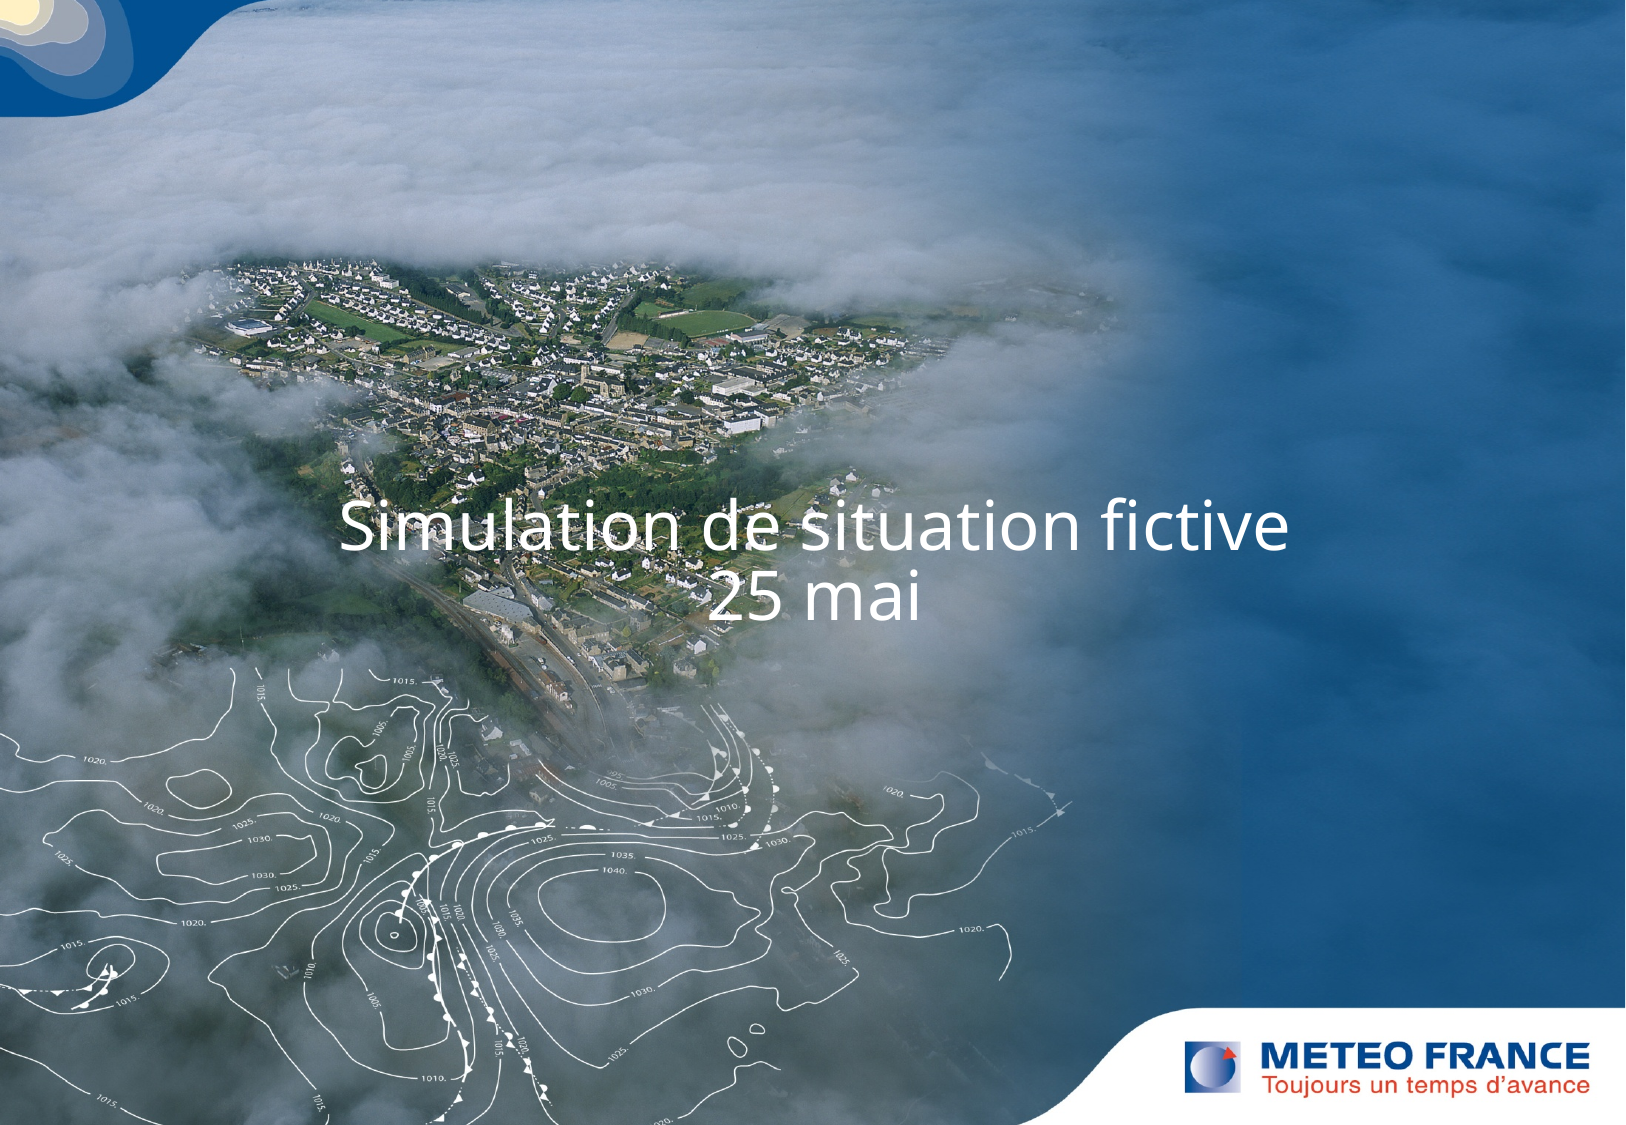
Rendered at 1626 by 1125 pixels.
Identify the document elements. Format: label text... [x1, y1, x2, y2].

picture [0, 0, 1626, 1125]
title Simulation de situation fictive 25 mai [2, 444, 1626, 686]
